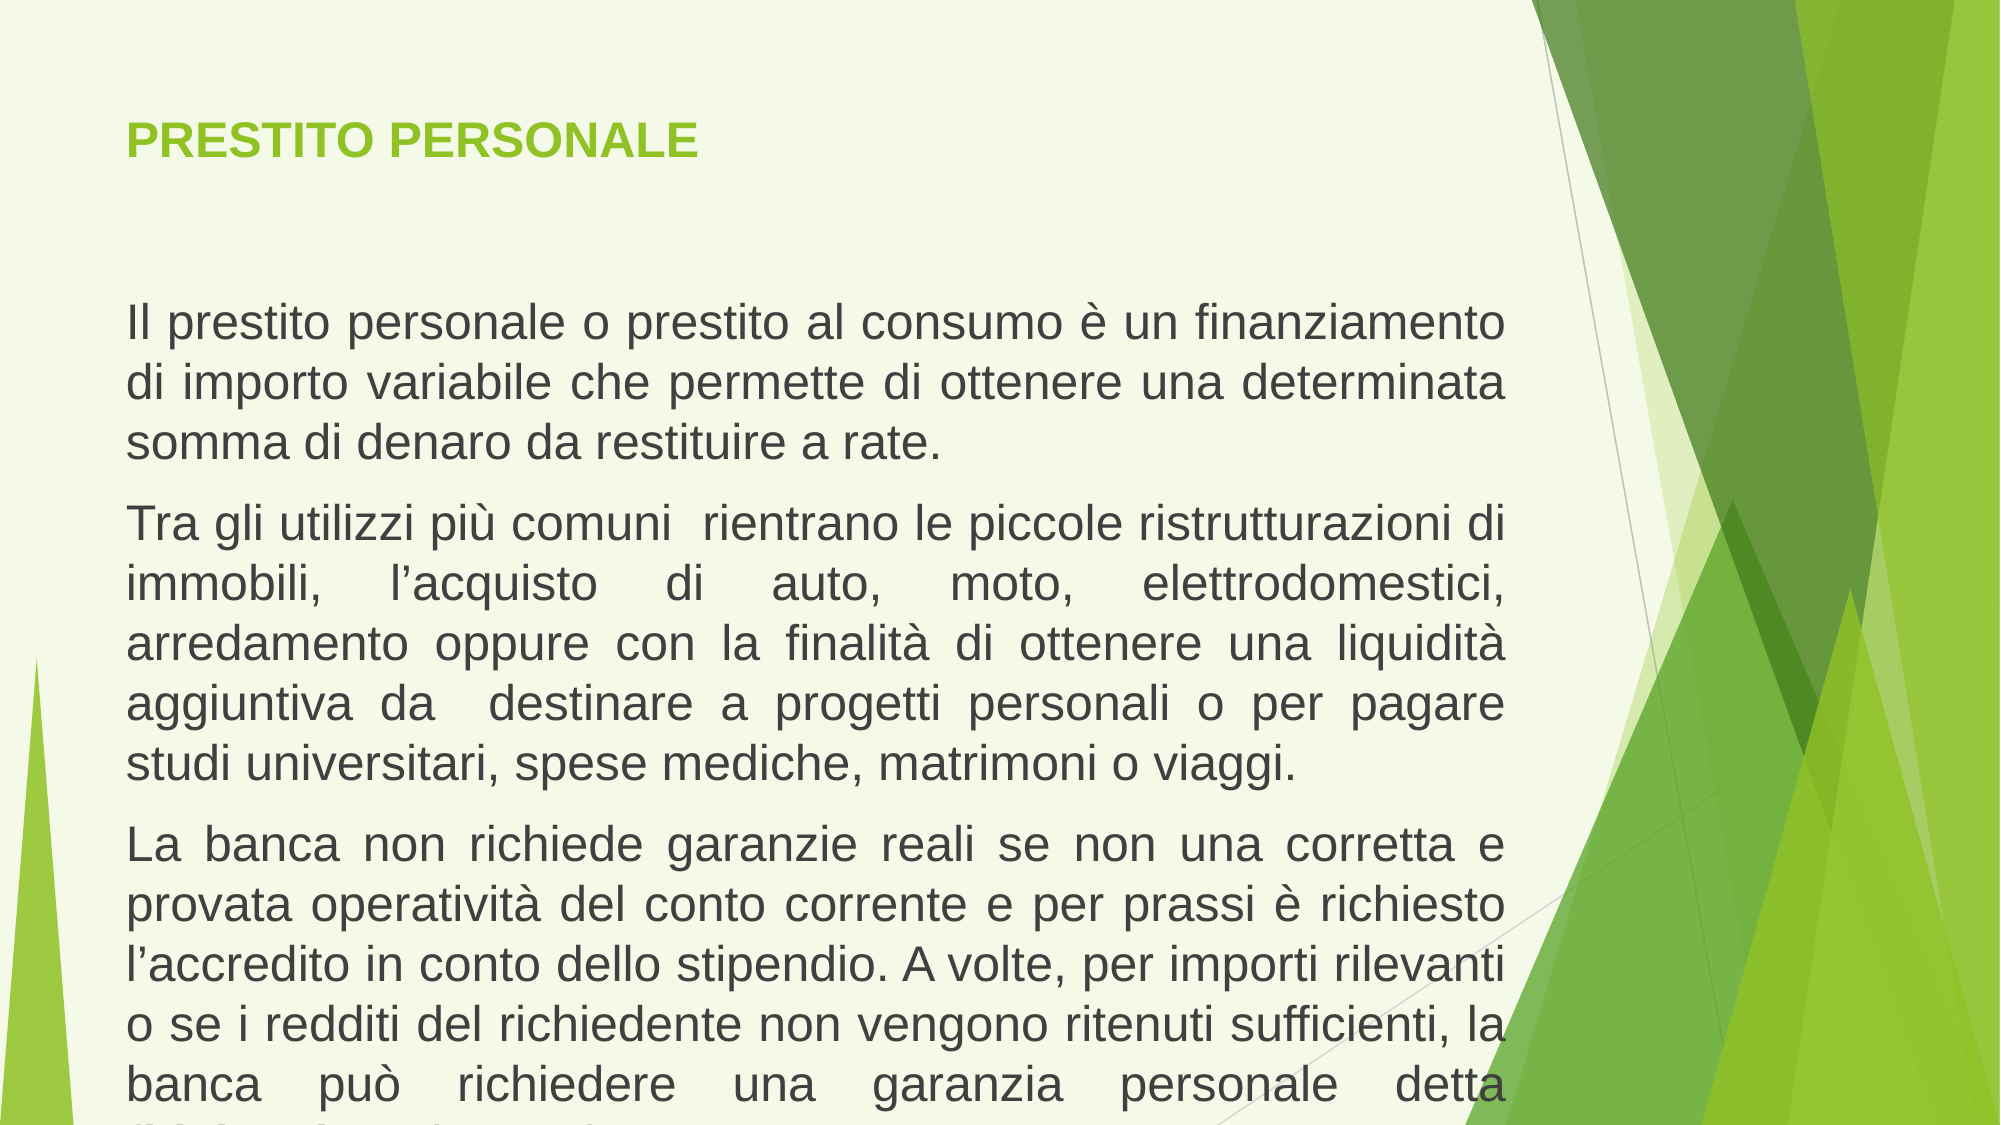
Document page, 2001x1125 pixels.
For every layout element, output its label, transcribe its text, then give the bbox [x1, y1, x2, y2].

list Il prestito personale o prestito al consumo è un finanziamento di importo variabile che permette di ottenere una determinata somma di denaro da restituire a rate. Tra gli utilizzi più comuni rientrano le piccole ristrutturazioni di immobili, l’acquisto di auto, moto, elettrodomestici, arredamento oppure con la finalità di ottenere una liquidità aggiuntiva da destinare a progetti personali o per pagare studi universitari, spese mediche, matrimoni o viaggi. La banca non richiede garanzie reali se non una corretta e provata operatività del conto corrente e per prassi è richiesto l’accredito in conto dello stipendio. A volte, per importi rilevanti o se i redditi del richiedente non vengono ritenuti sufficienti, la banca può richiedere una garanzia personale detta fidejussione bancaria. [111, 282, 1522, 992]
title PRESTITO PERSONALE [111, 99, 1522, 215]
